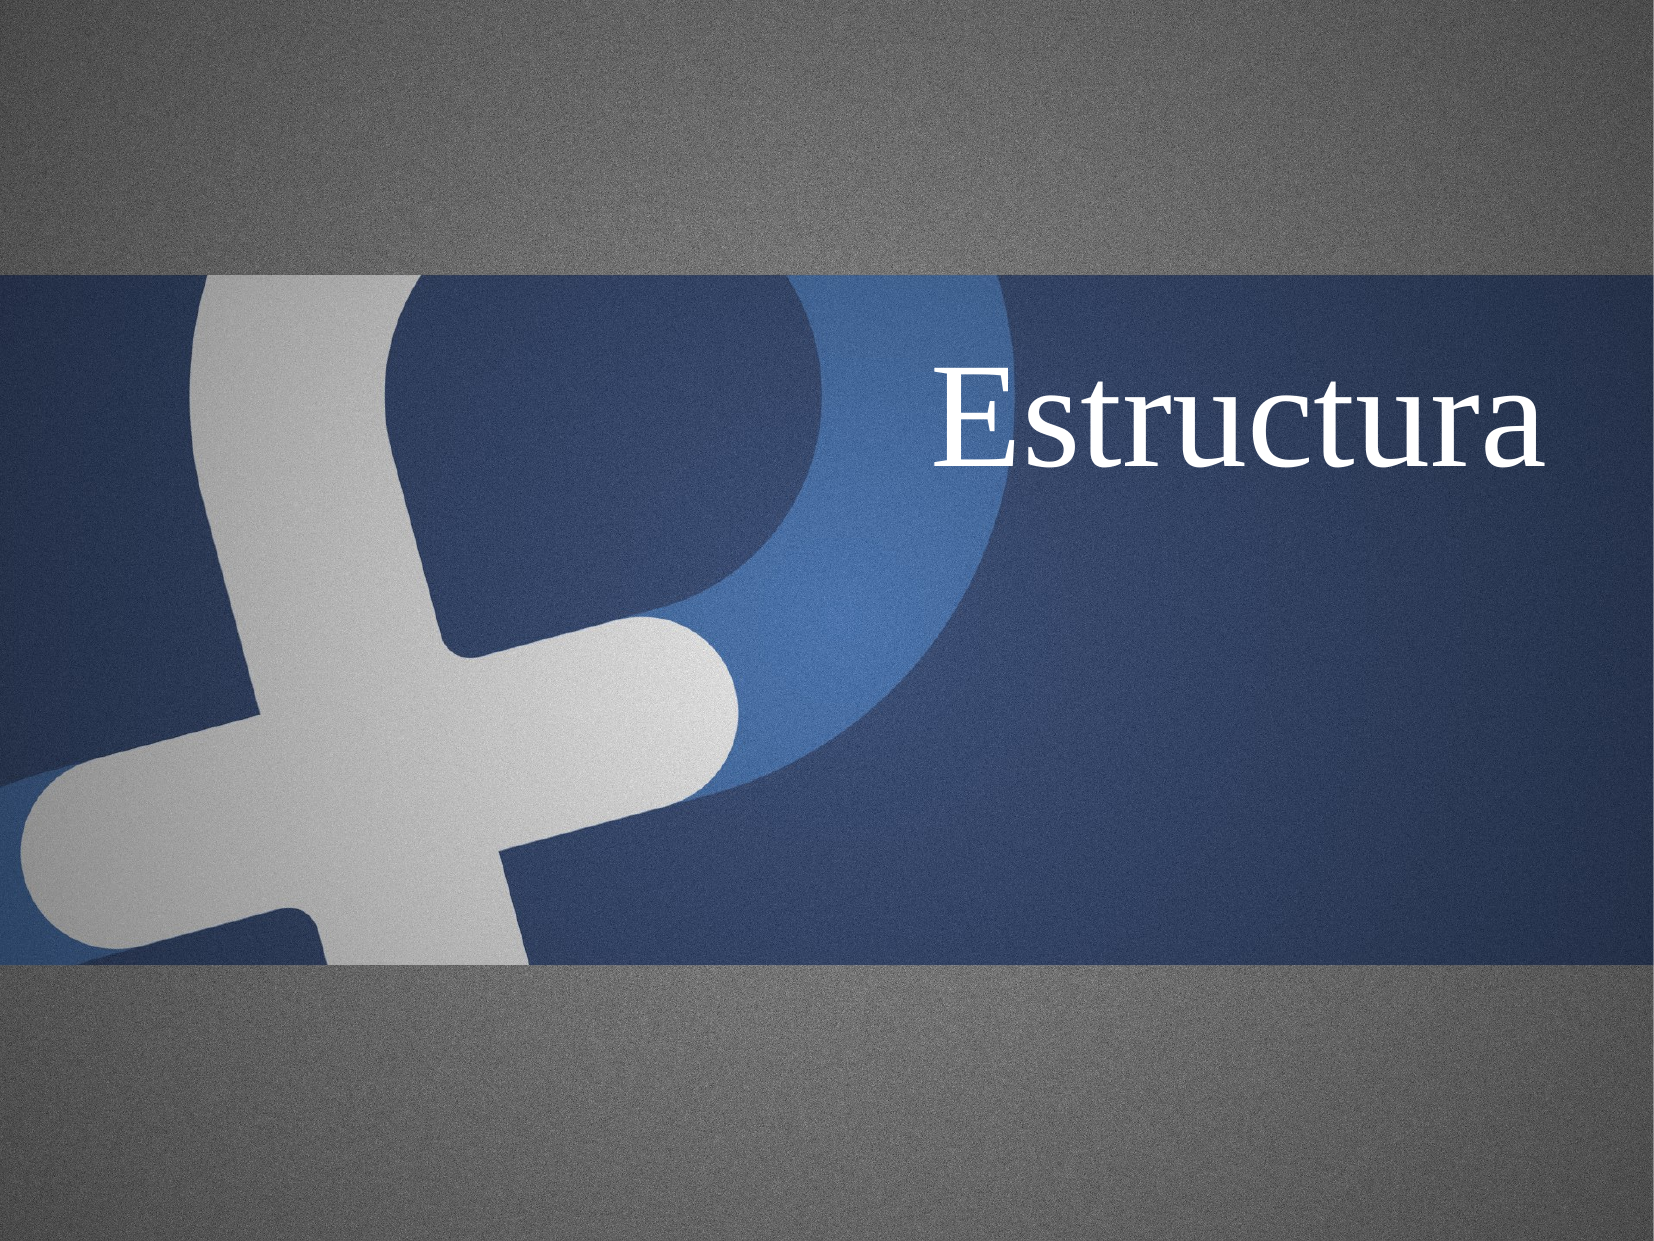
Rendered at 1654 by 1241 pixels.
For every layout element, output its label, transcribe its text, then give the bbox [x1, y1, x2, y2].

text_box Estructura [447, 315, 1563, 654]
picture [0, 0, 1654, 1241]
